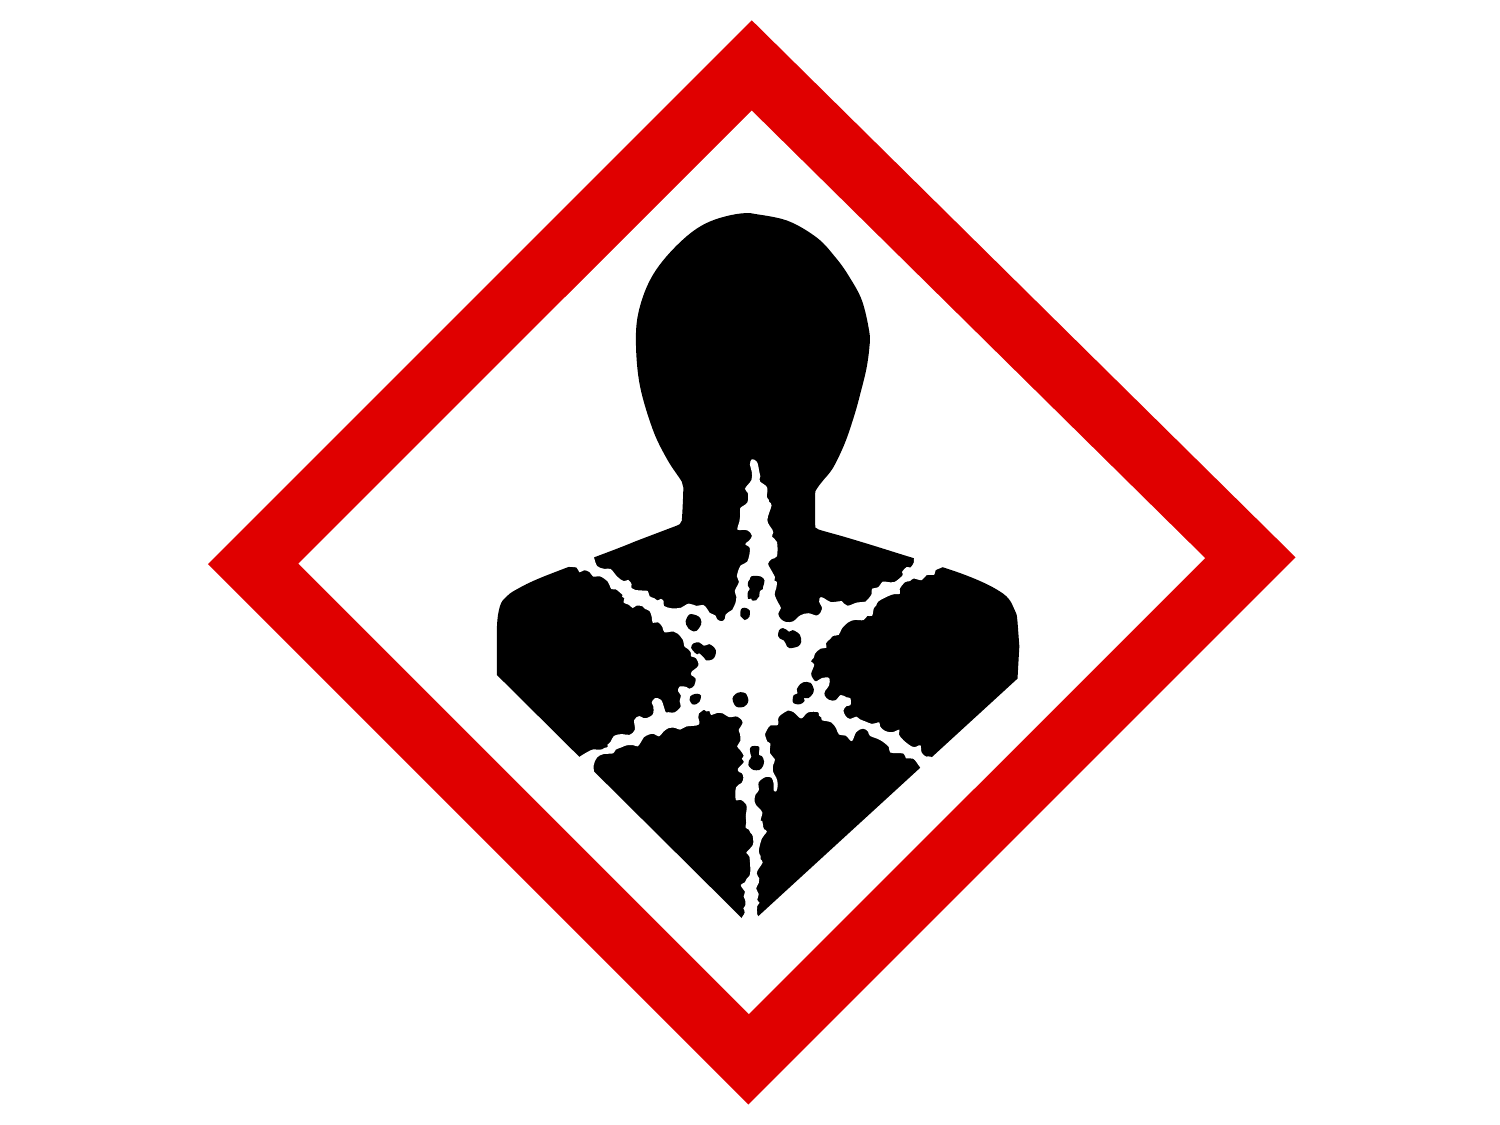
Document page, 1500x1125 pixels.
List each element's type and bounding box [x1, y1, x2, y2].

text_box [207, 20, 1296, 1105]
